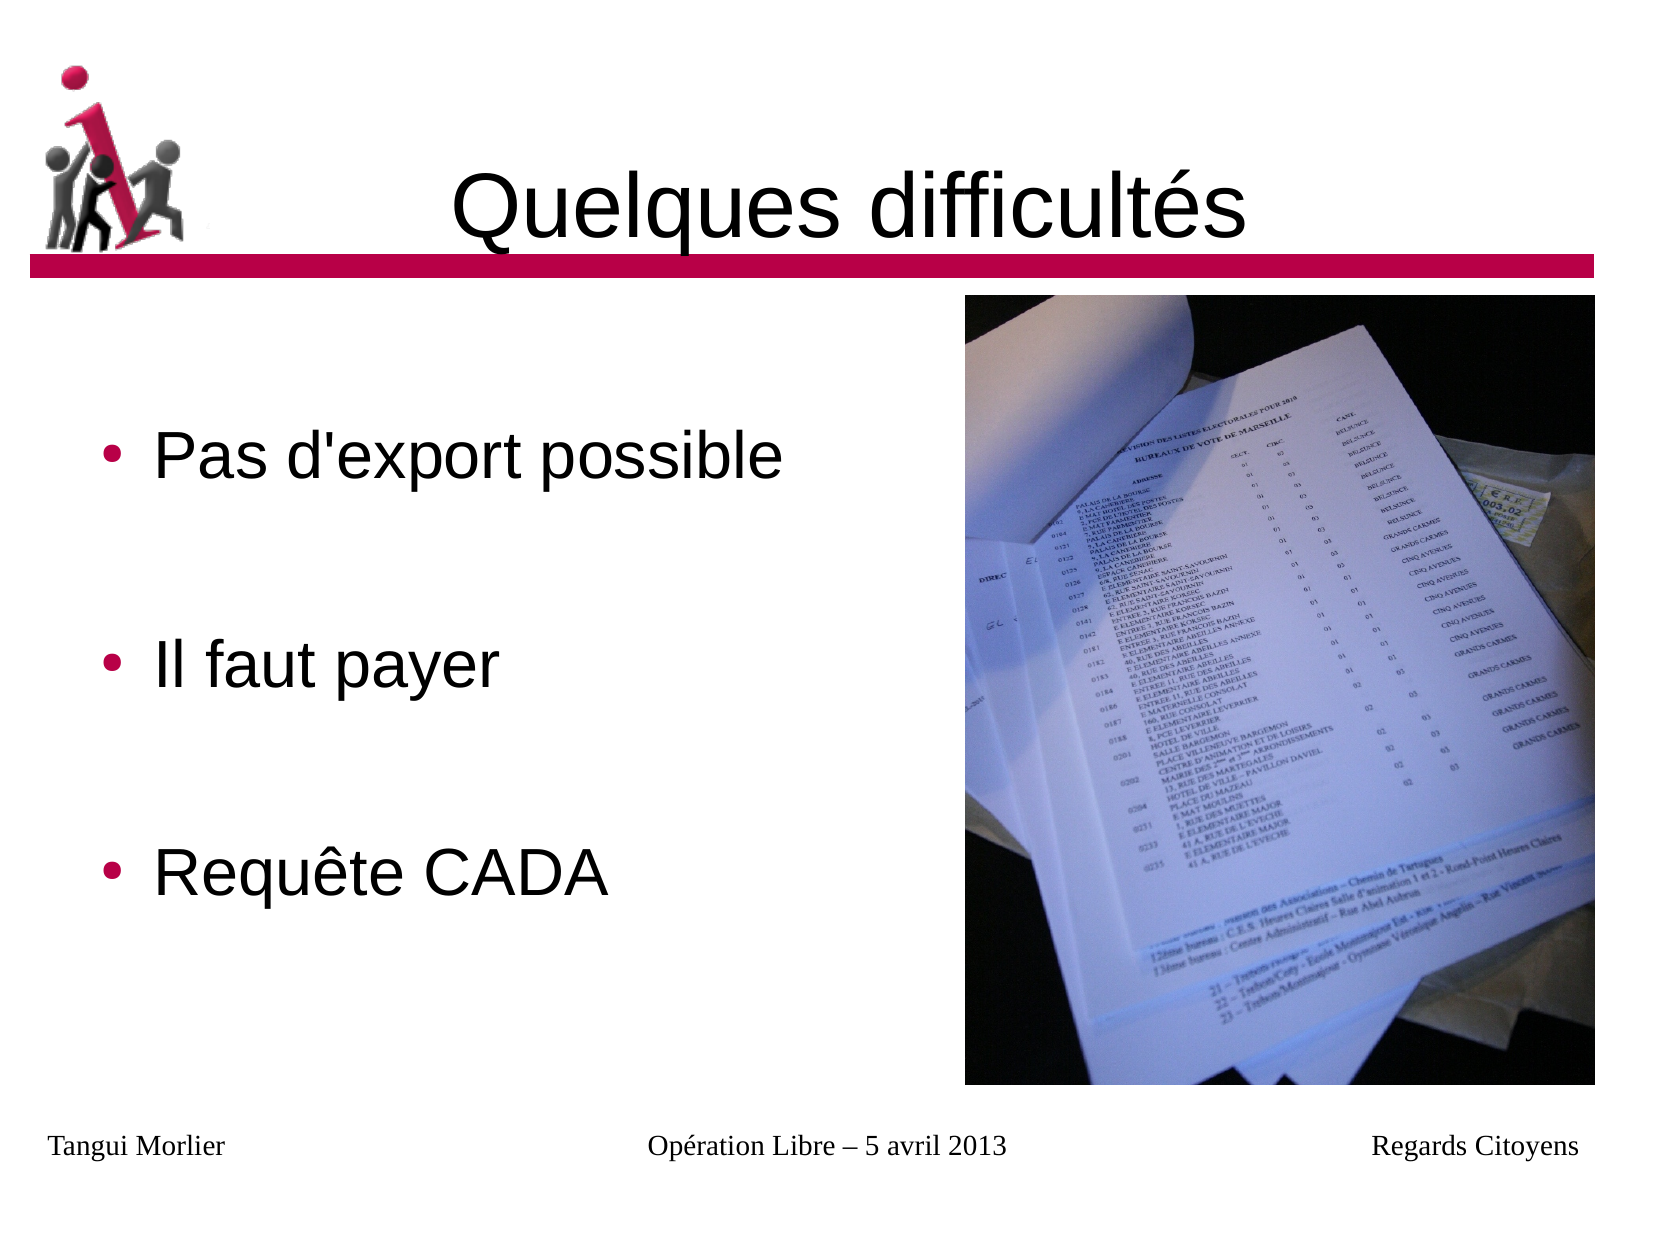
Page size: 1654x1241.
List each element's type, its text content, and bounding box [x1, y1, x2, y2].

list Pas d'export possible Il faut payer Requête CADA [82, 313, 1571, 1133]
picture [965, 295, 1595, 1085]
title Quelques difficultés [106, 102, 1595, 310]
picture [29, 60, 210, 254]
